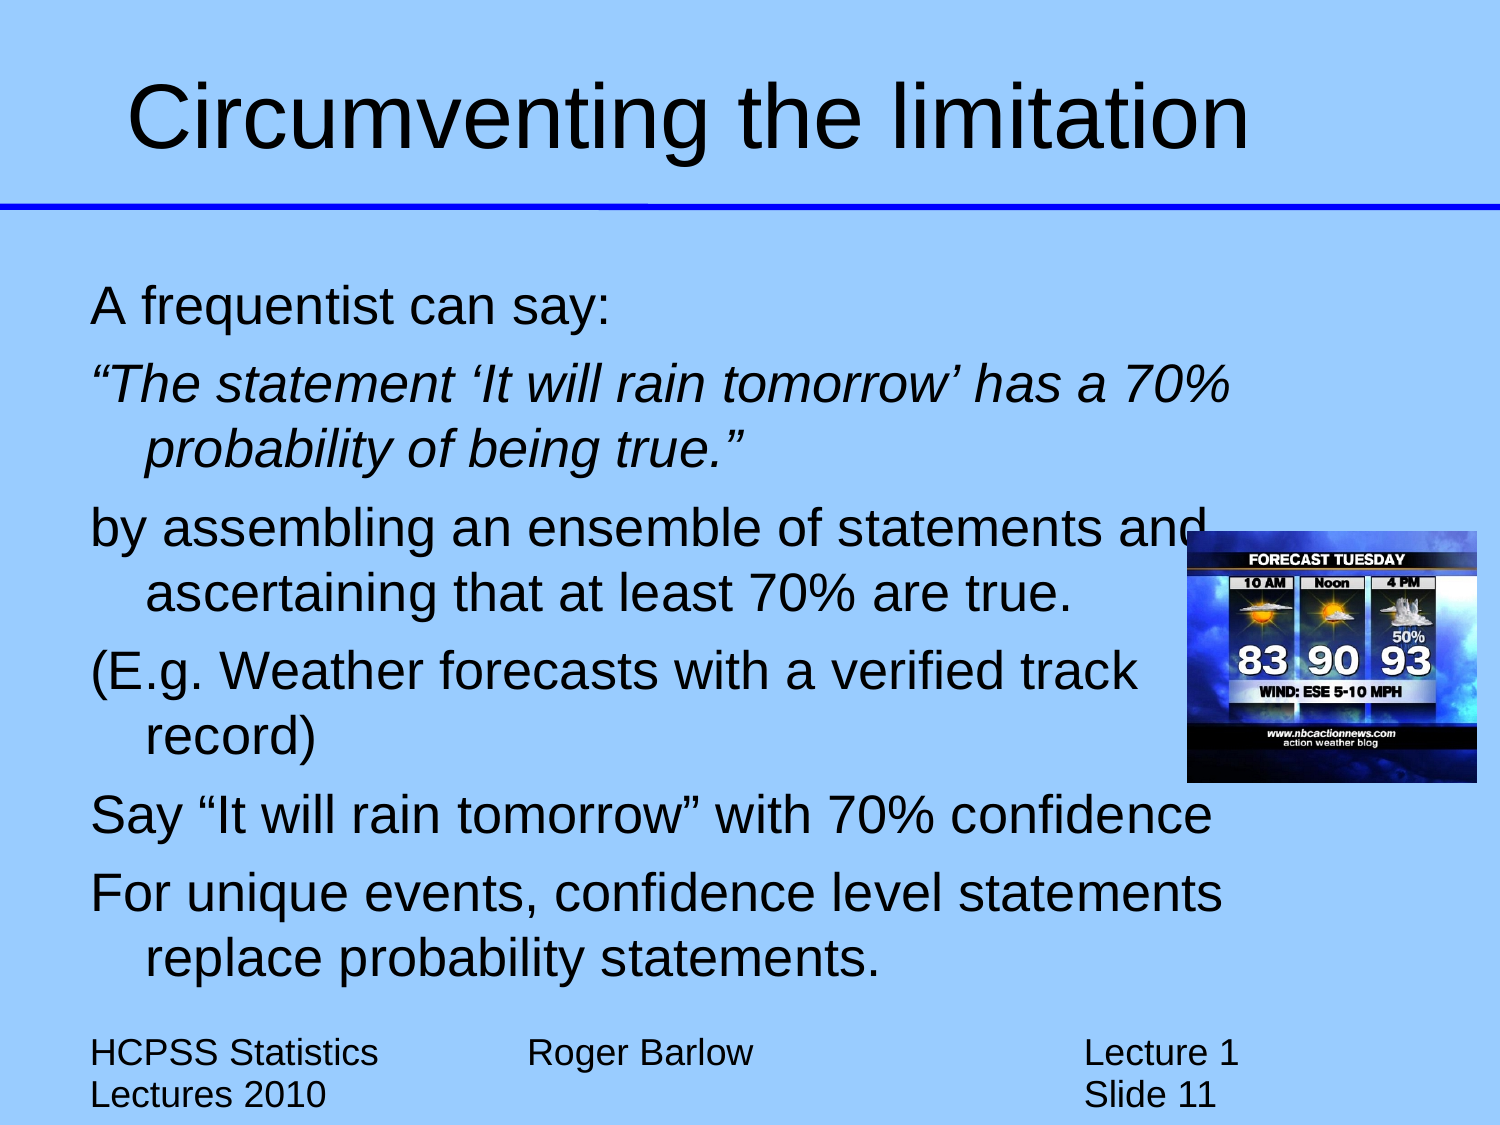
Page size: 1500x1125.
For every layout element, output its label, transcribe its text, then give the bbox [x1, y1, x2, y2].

text_box A frequentist can say: “The statement ‘It will rain tomorrow’ has a 70% probability of being true.” by assembling an ensemble of statements and ascertaining that at least 70% are true. (E.g. Weather forecasts with a verified track record) Say “It will rain tomorrow” with 70% confidence For unique events, confidence level statements replace probability statements. [75, 262, 1270, 1018]
title Circumventing the limitation [21, 17, 1359, 207]
picture [1187, 531, 1477, 783]
